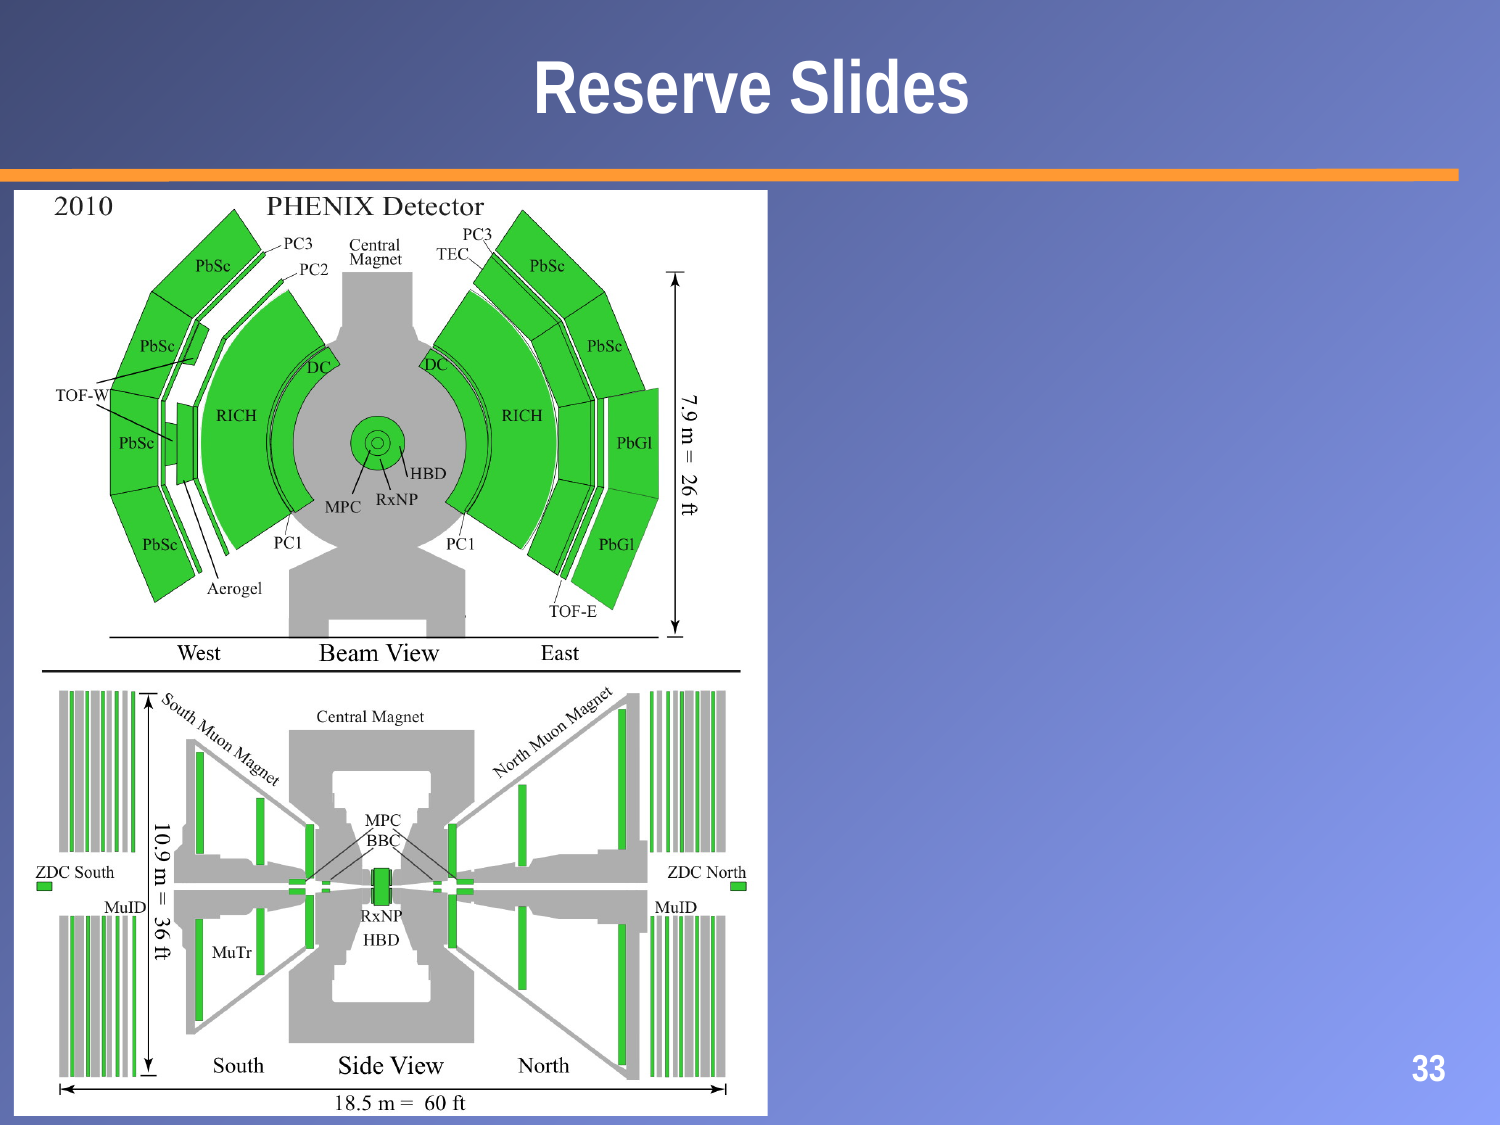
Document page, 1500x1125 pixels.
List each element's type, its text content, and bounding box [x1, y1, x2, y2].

picture [13, 190, 768, 1116]
title Reserve Slides [146, 17, 1358, 179]
